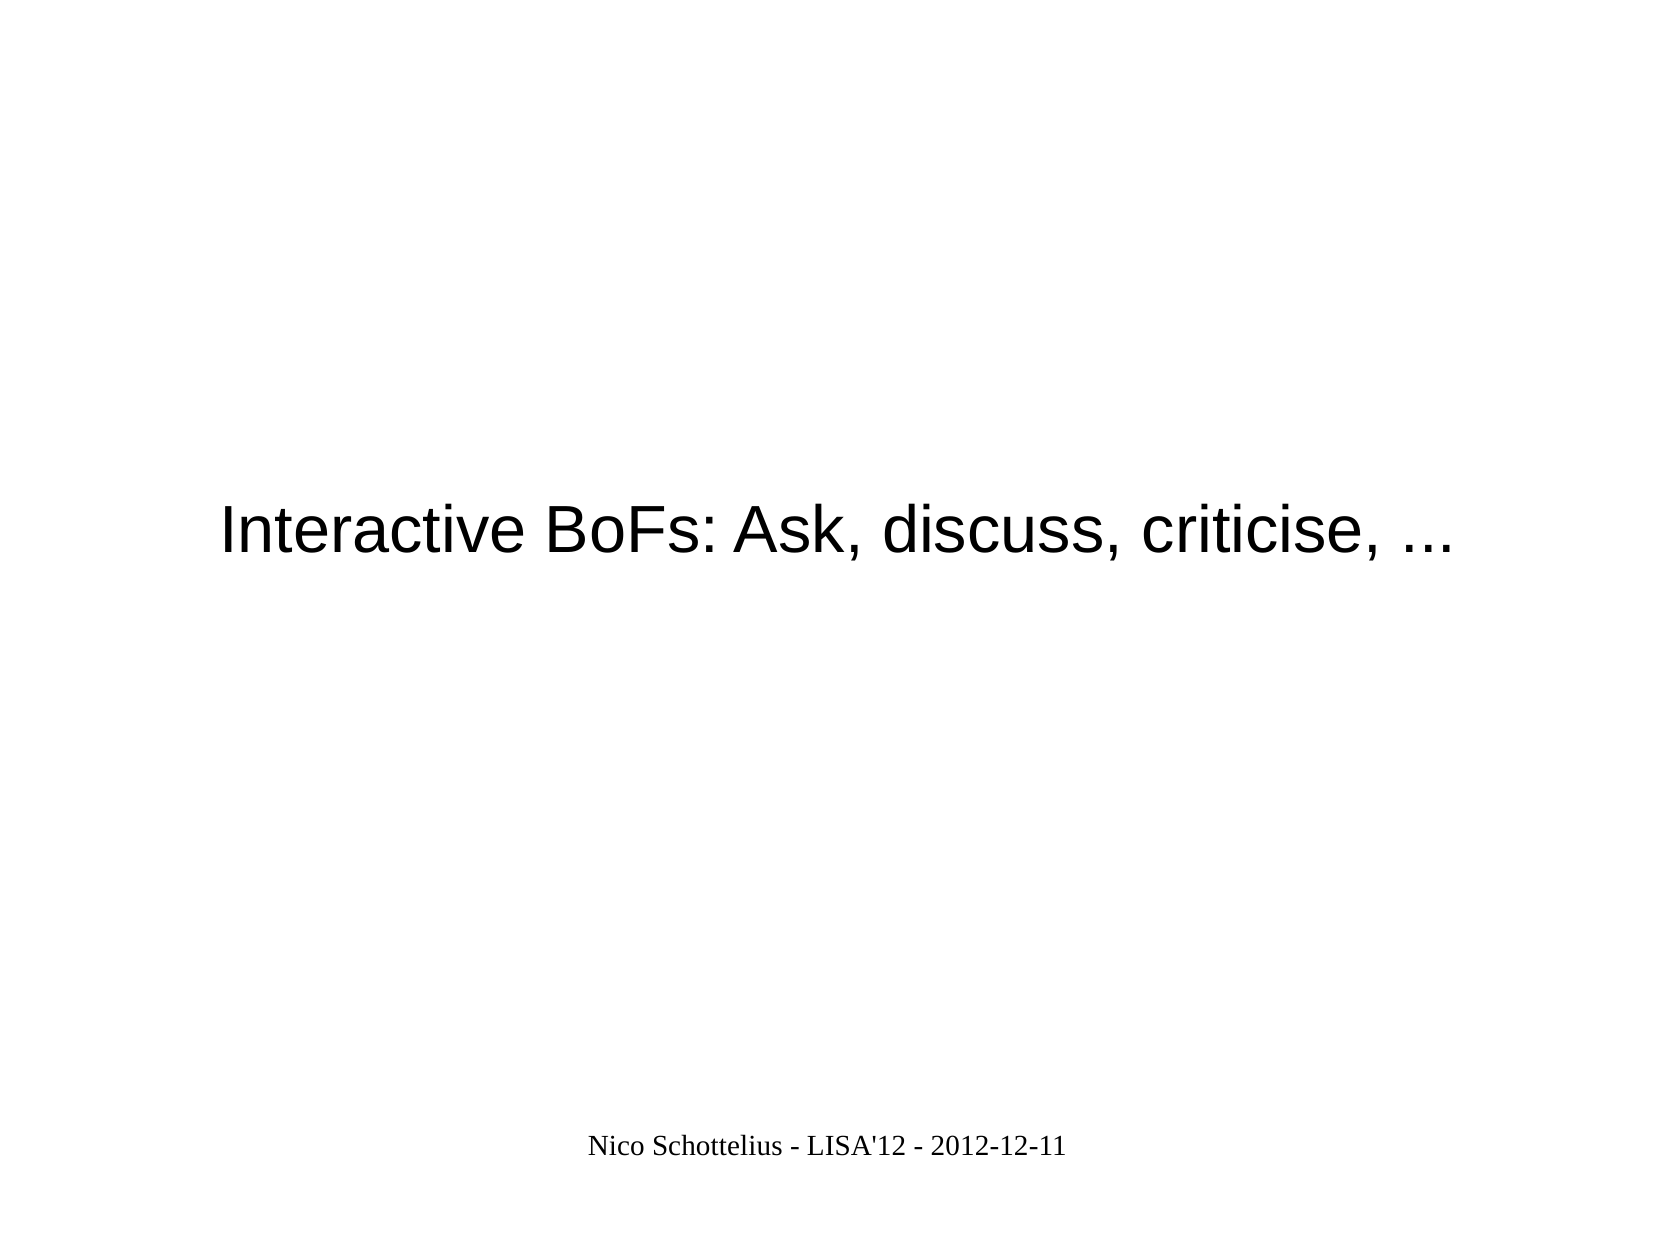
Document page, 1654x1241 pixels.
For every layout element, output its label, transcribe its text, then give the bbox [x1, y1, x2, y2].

subtitle Interactive BoFs: Ask, discuss, criticise, ... [82, 49, 1571, 1010]
